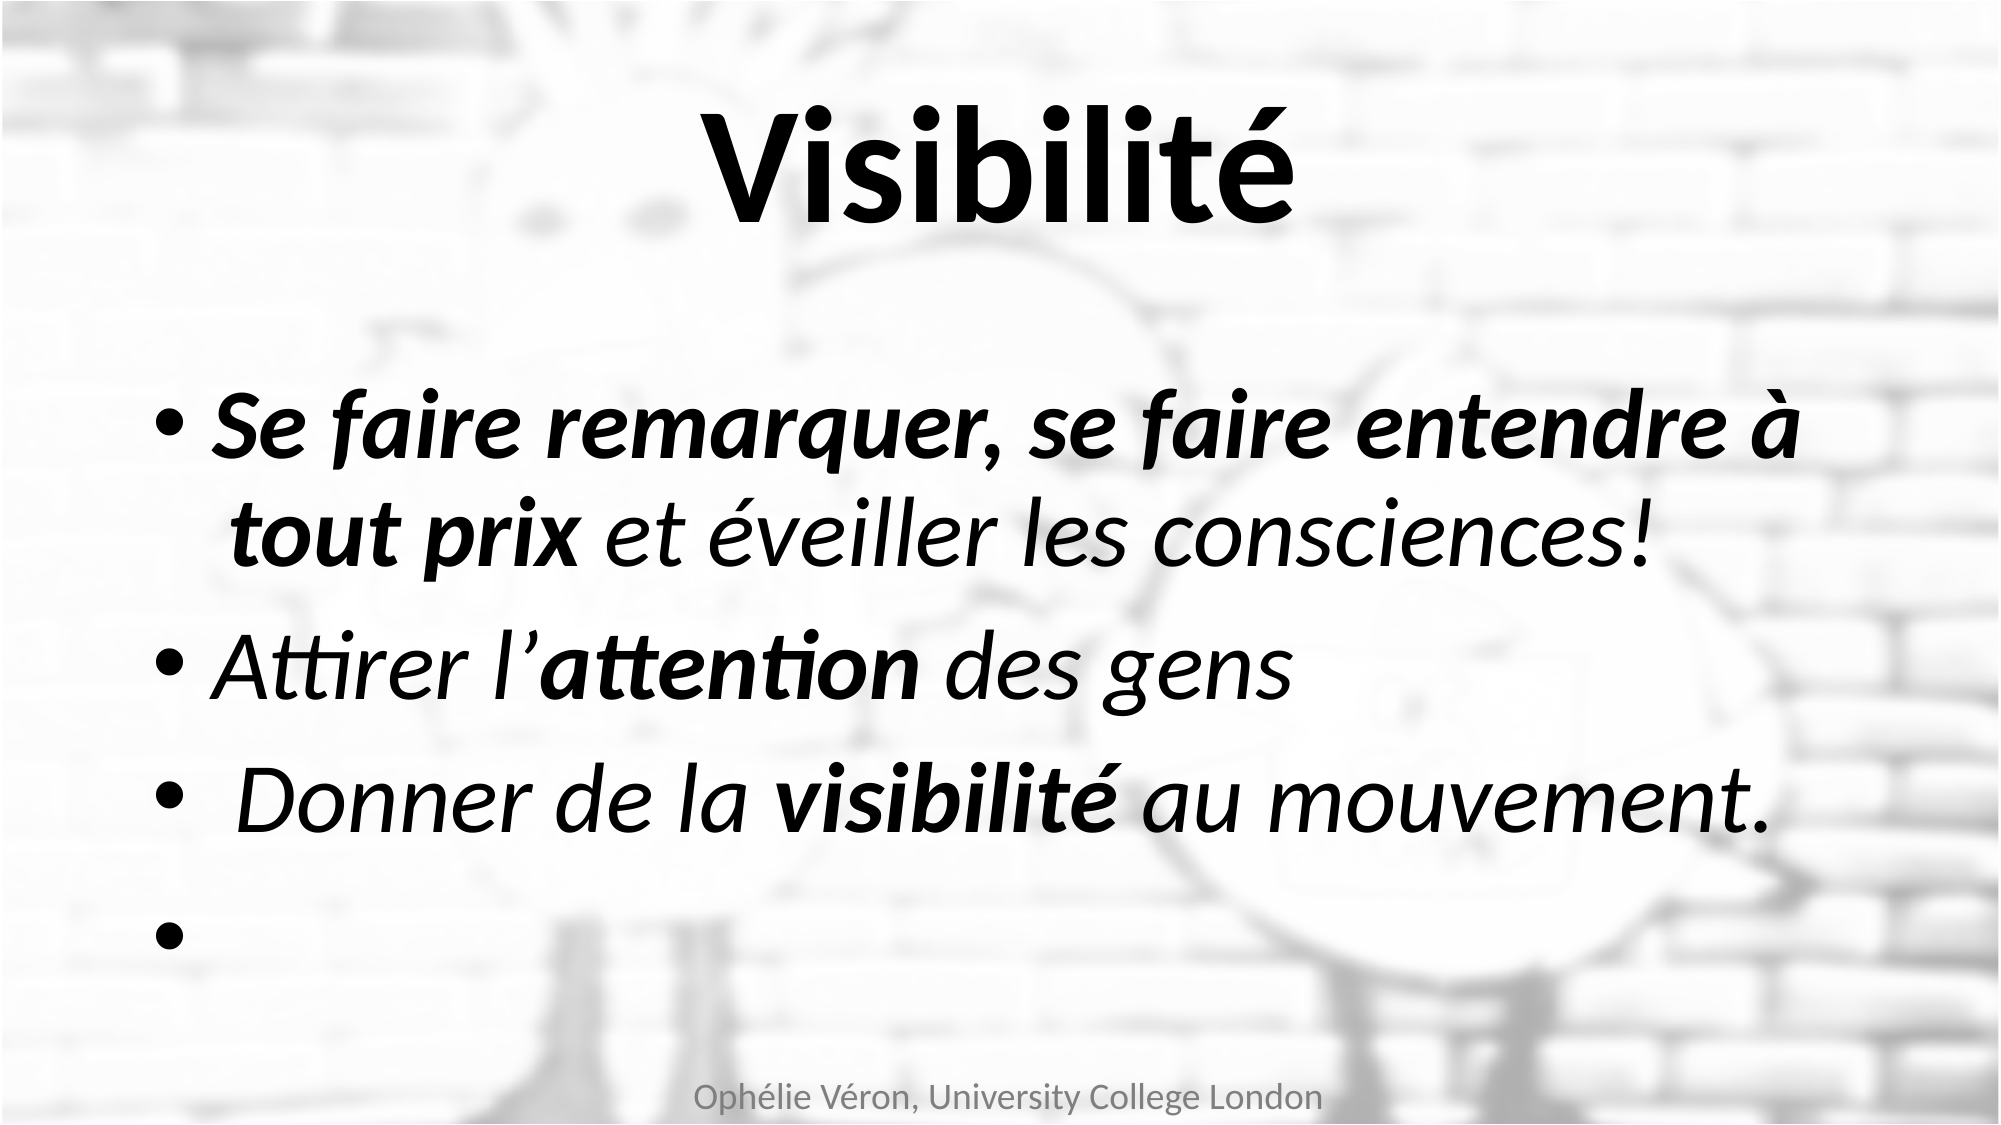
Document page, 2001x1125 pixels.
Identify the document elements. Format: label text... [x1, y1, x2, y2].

text_box Ophélie Véron, University College London [678, 1064, 1348, 1125]
picture [2, 1, 1999, 1124]
list Se faire remarquer, se faire entendre à tout prix et éveiller les consciences! Attirer l’attention des gens Donner de la visibilité au mouvement. [137, 365, 1891, 1014]
title Visibilité [137, 59, 1863, 278]
